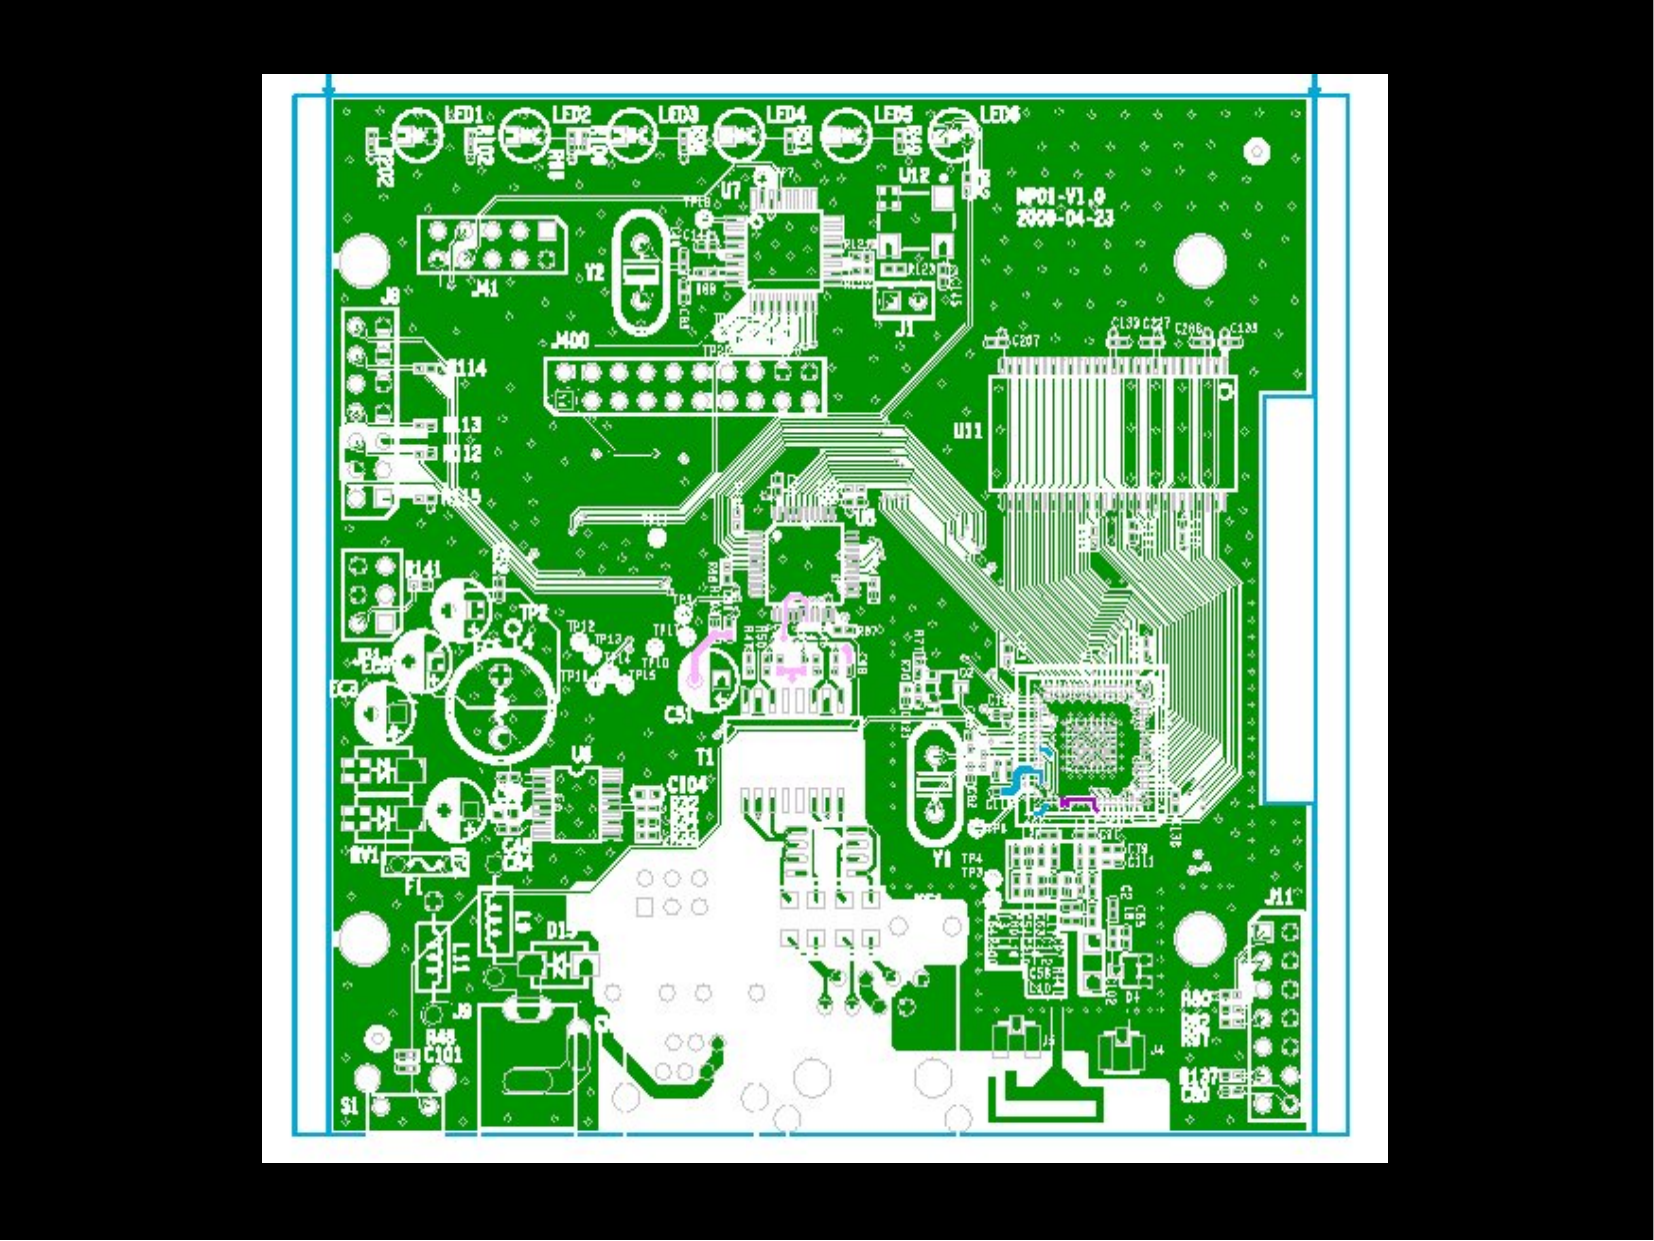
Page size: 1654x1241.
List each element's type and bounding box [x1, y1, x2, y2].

picture [262, 74, 1388, 1163]
